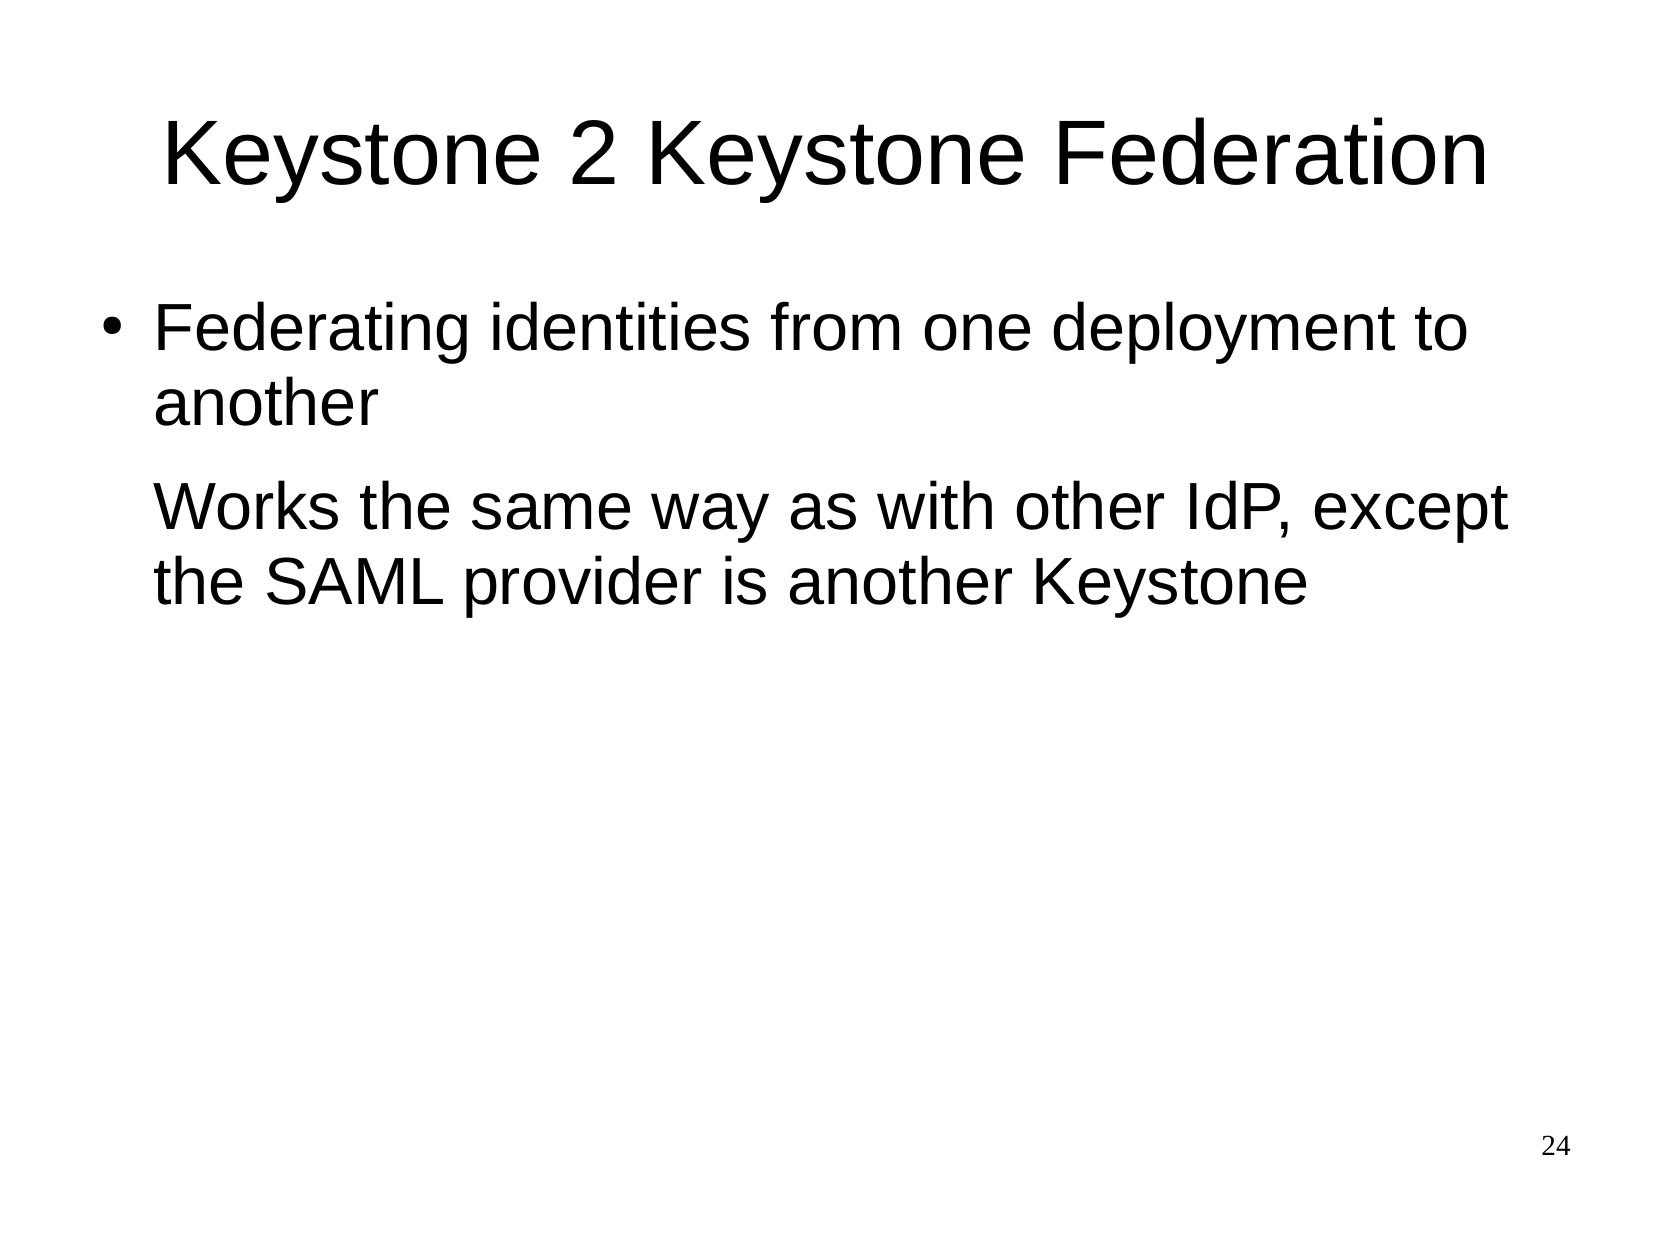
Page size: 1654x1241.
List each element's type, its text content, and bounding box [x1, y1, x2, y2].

title Keystone 2 Keystone Federation [82, 49, 1571, 257]
list Federating identities from one deployment to another Works the same way as with other IdP, except the SAML provider is another Keystone [82, 290, 1571, 1010]
